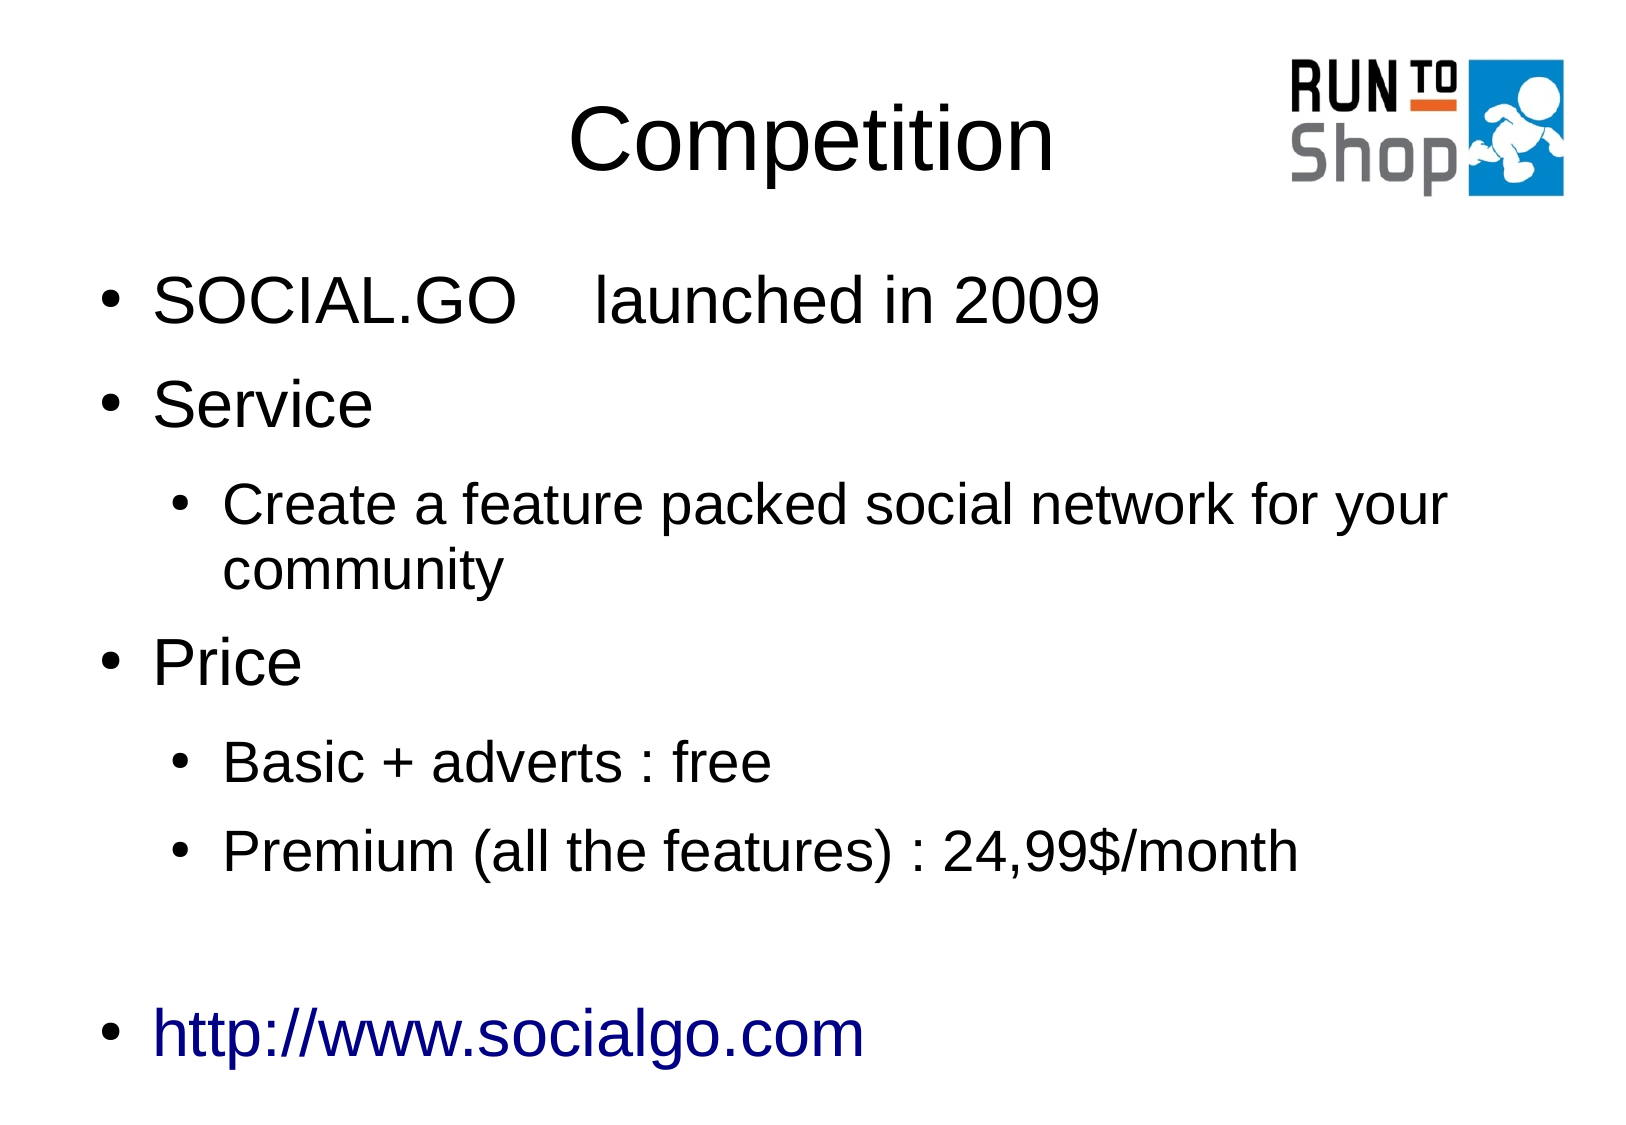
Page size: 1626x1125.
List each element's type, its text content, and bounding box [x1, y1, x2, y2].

list SOCIAL.GO launched in 2009 Service Create a feature packed social network for your community Price Basic + adverts : free Premium (all the features) : 24,99$/month http://www.socialgo.com [81, 263, 1544, 1070]
title Competition [81, 52, 1544, 226]
picture [1288, 58, 1565, 198]
